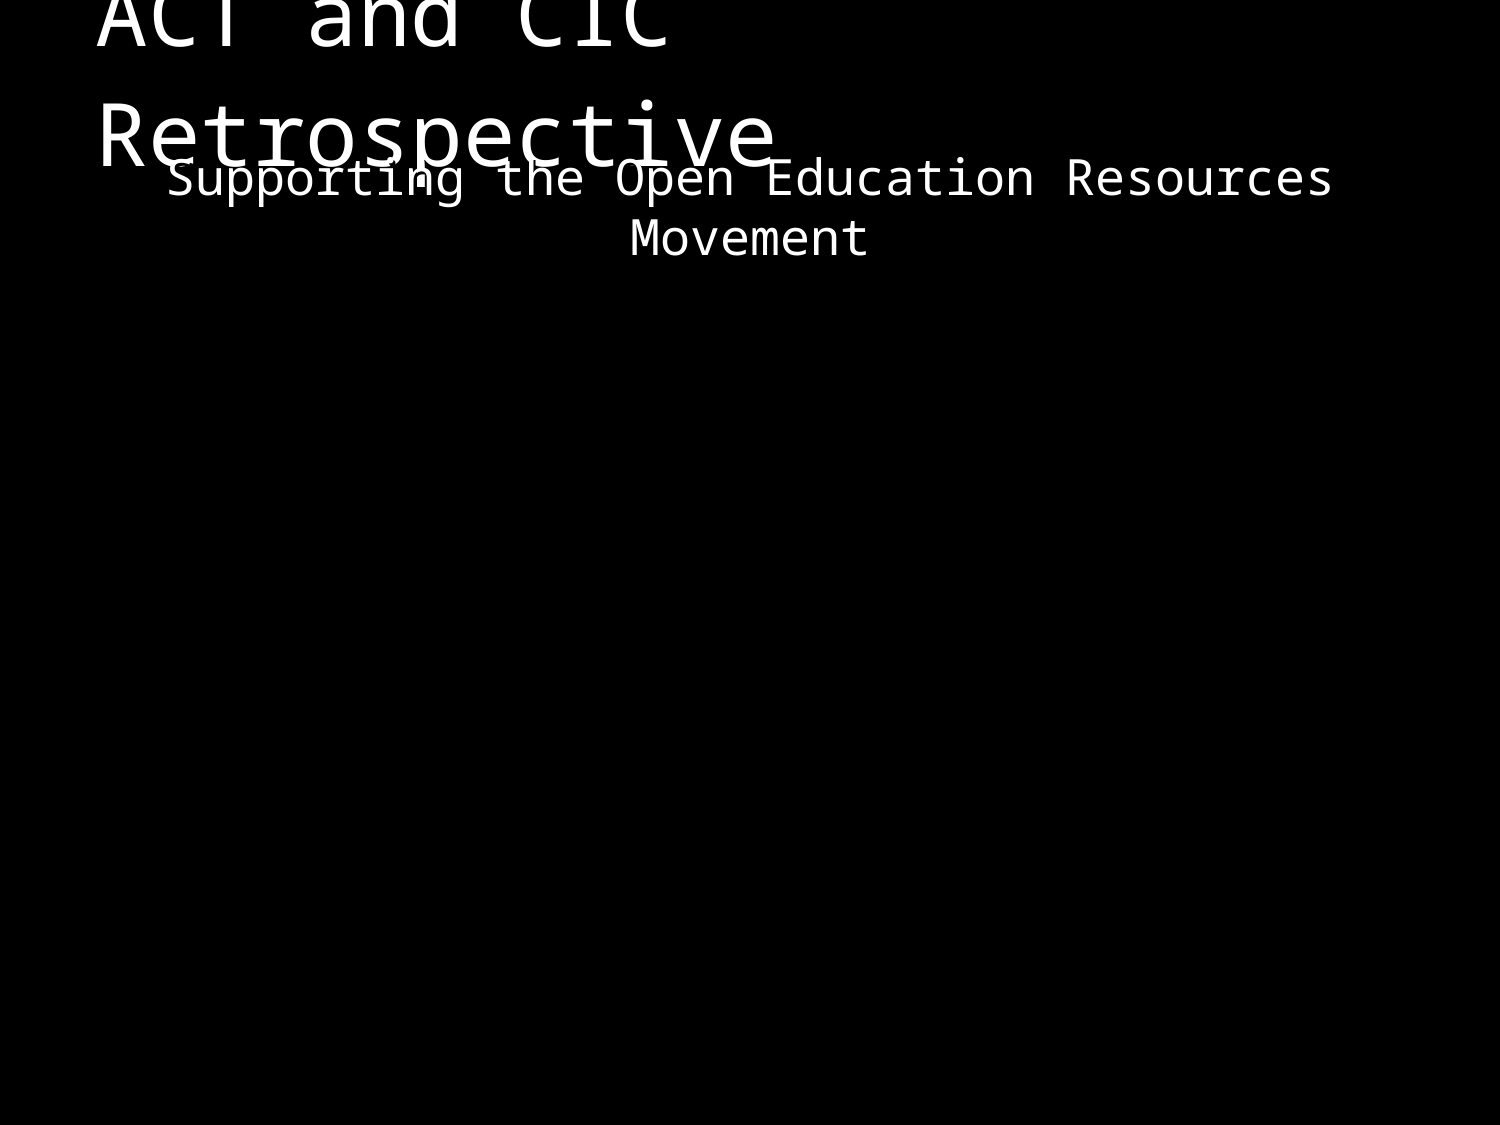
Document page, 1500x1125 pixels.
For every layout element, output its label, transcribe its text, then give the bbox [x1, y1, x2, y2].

title ACT and CIC Retrospective [90, 0, 1409, 158]
text_box Supporting the Open Education Resources Movement [58, 164, 1442, 247]
